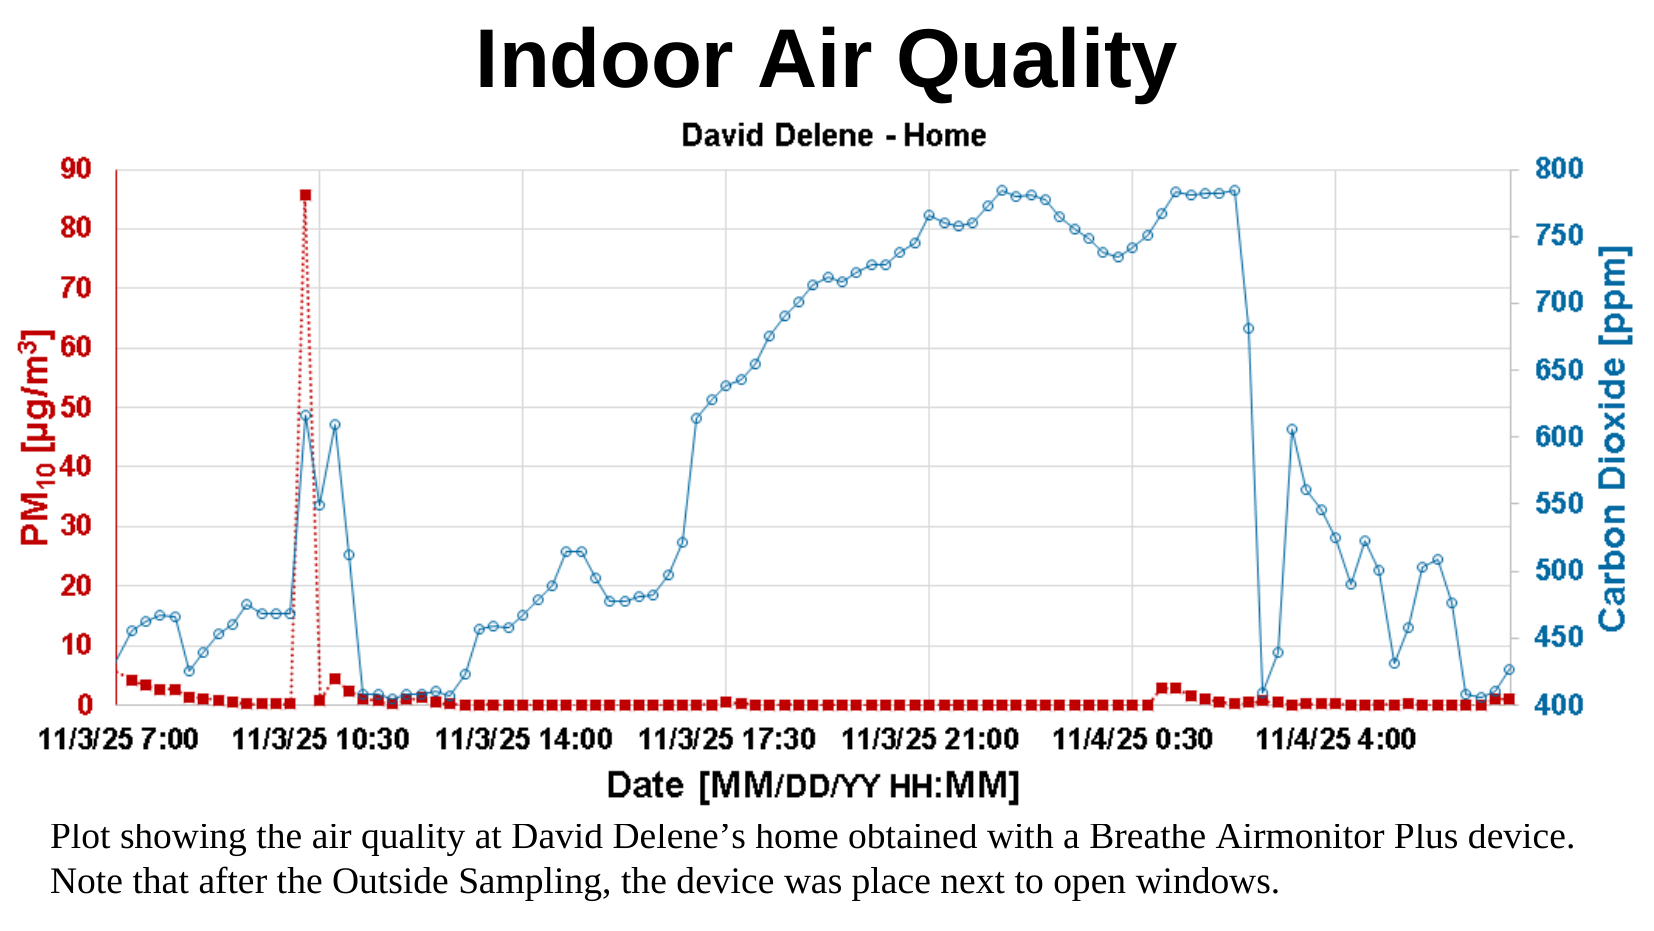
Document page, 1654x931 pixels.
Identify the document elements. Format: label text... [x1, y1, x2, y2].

picture [0, 95, 1654, 825]
text_box Indoor Air Quality [4, 0, 1651, 106]
text_box Plot showing the air quality at David Delene’s home obtained with a Breathe Airmonitor Plus device. Note that after the Outside Sampling, the device was place next to open windows. [35, 825, 1611, 916]
